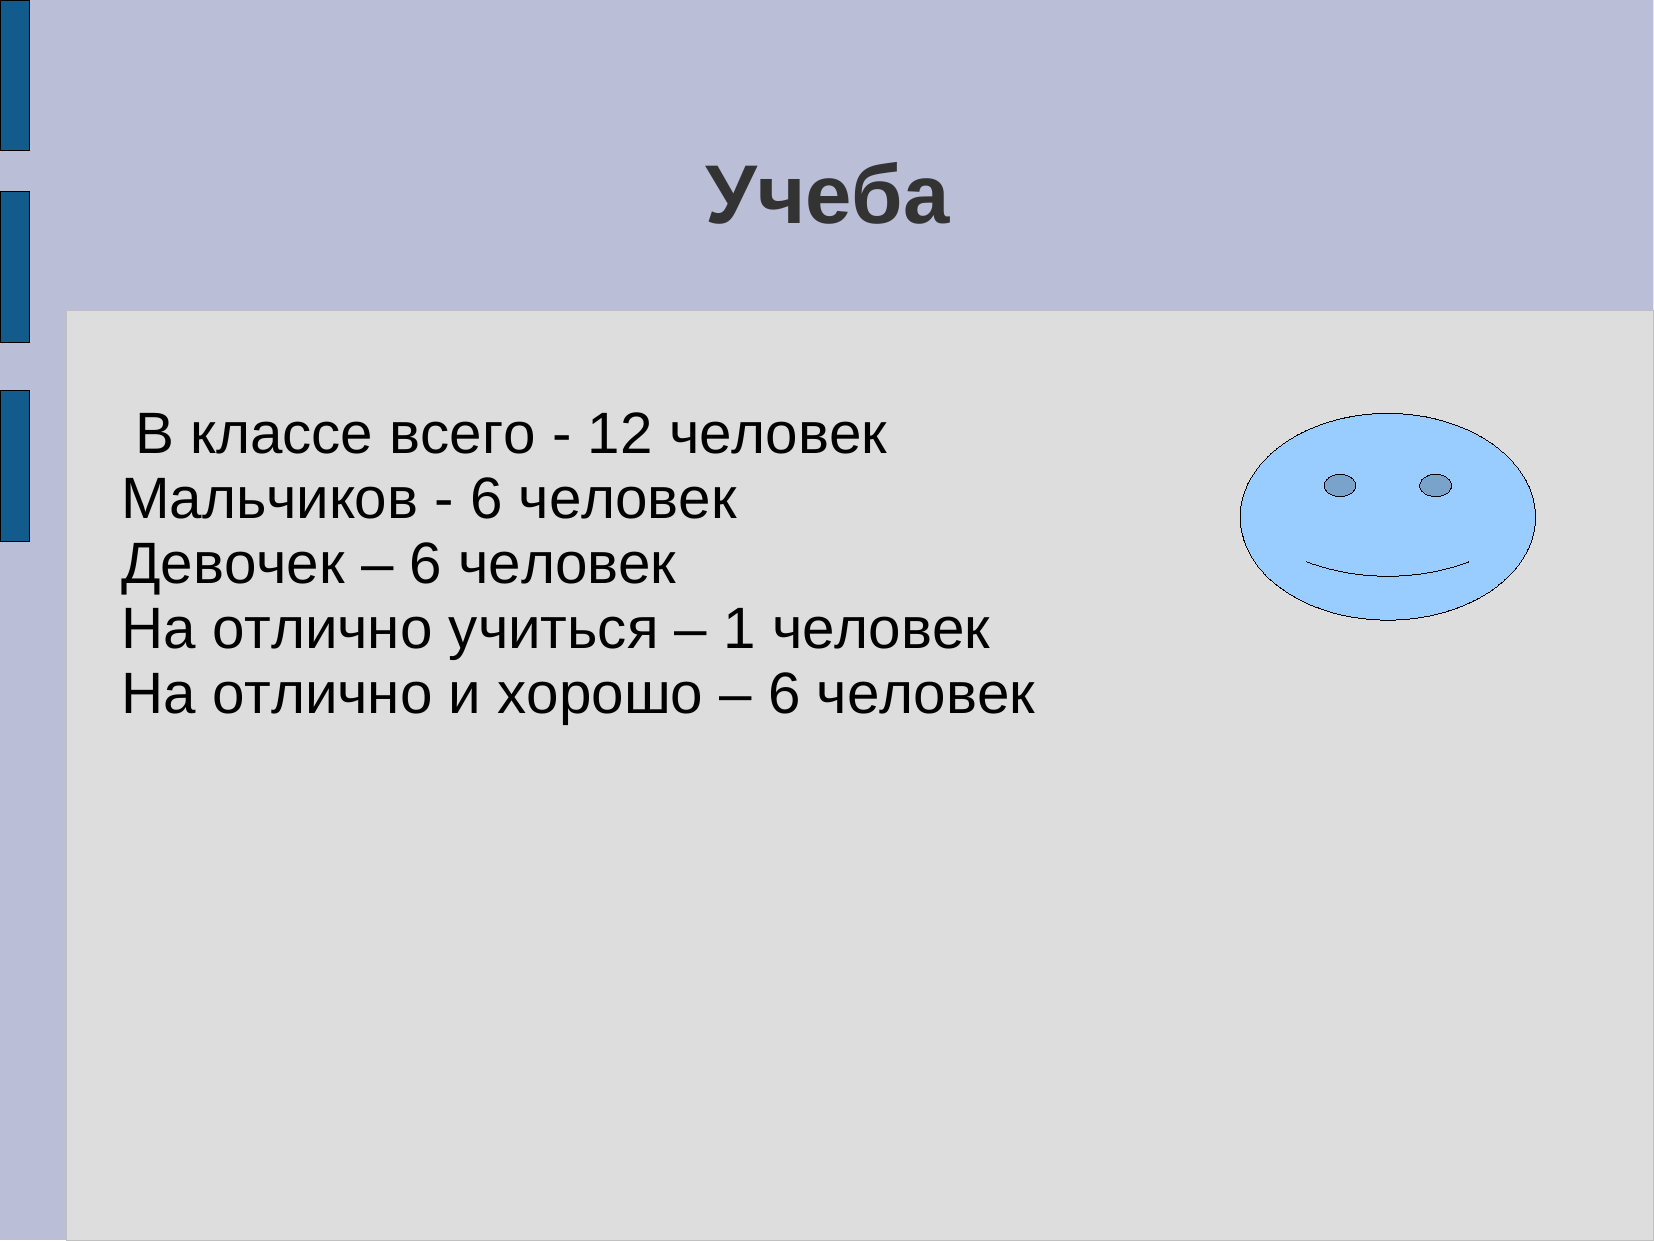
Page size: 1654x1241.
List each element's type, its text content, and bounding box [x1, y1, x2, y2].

title Учеба [121, 91, 1534, 299]
text_box [1240, 413, 1536, 621]
list В классе всего - 12 человек Мальчиков - 6 человек Девочек – 6 человек На отлично учиться – 1 человек На отлично и хорошо – 6 человек [121, 344, 1534, 1127]
